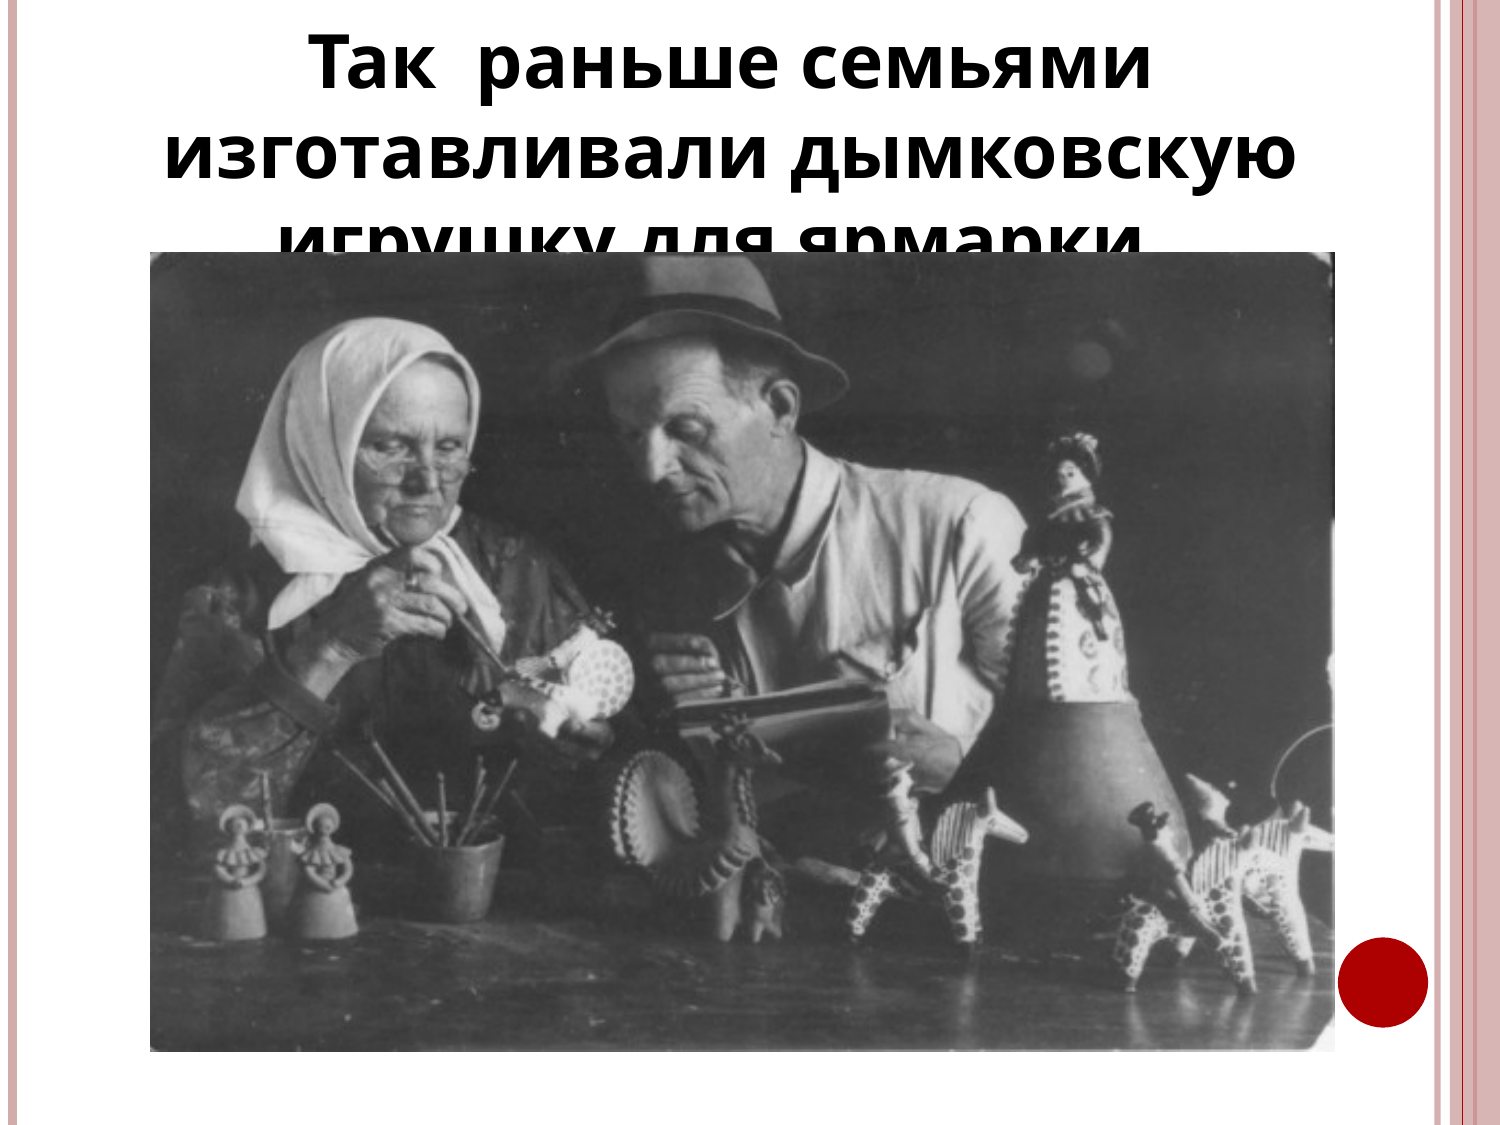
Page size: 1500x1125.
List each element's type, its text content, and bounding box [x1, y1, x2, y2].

text_box Так раньше семьями изготавливали дымковскую игрушку для ярмарки. [24, 6, 1438, 292]
picture [150, 252, 1335, 1052]
